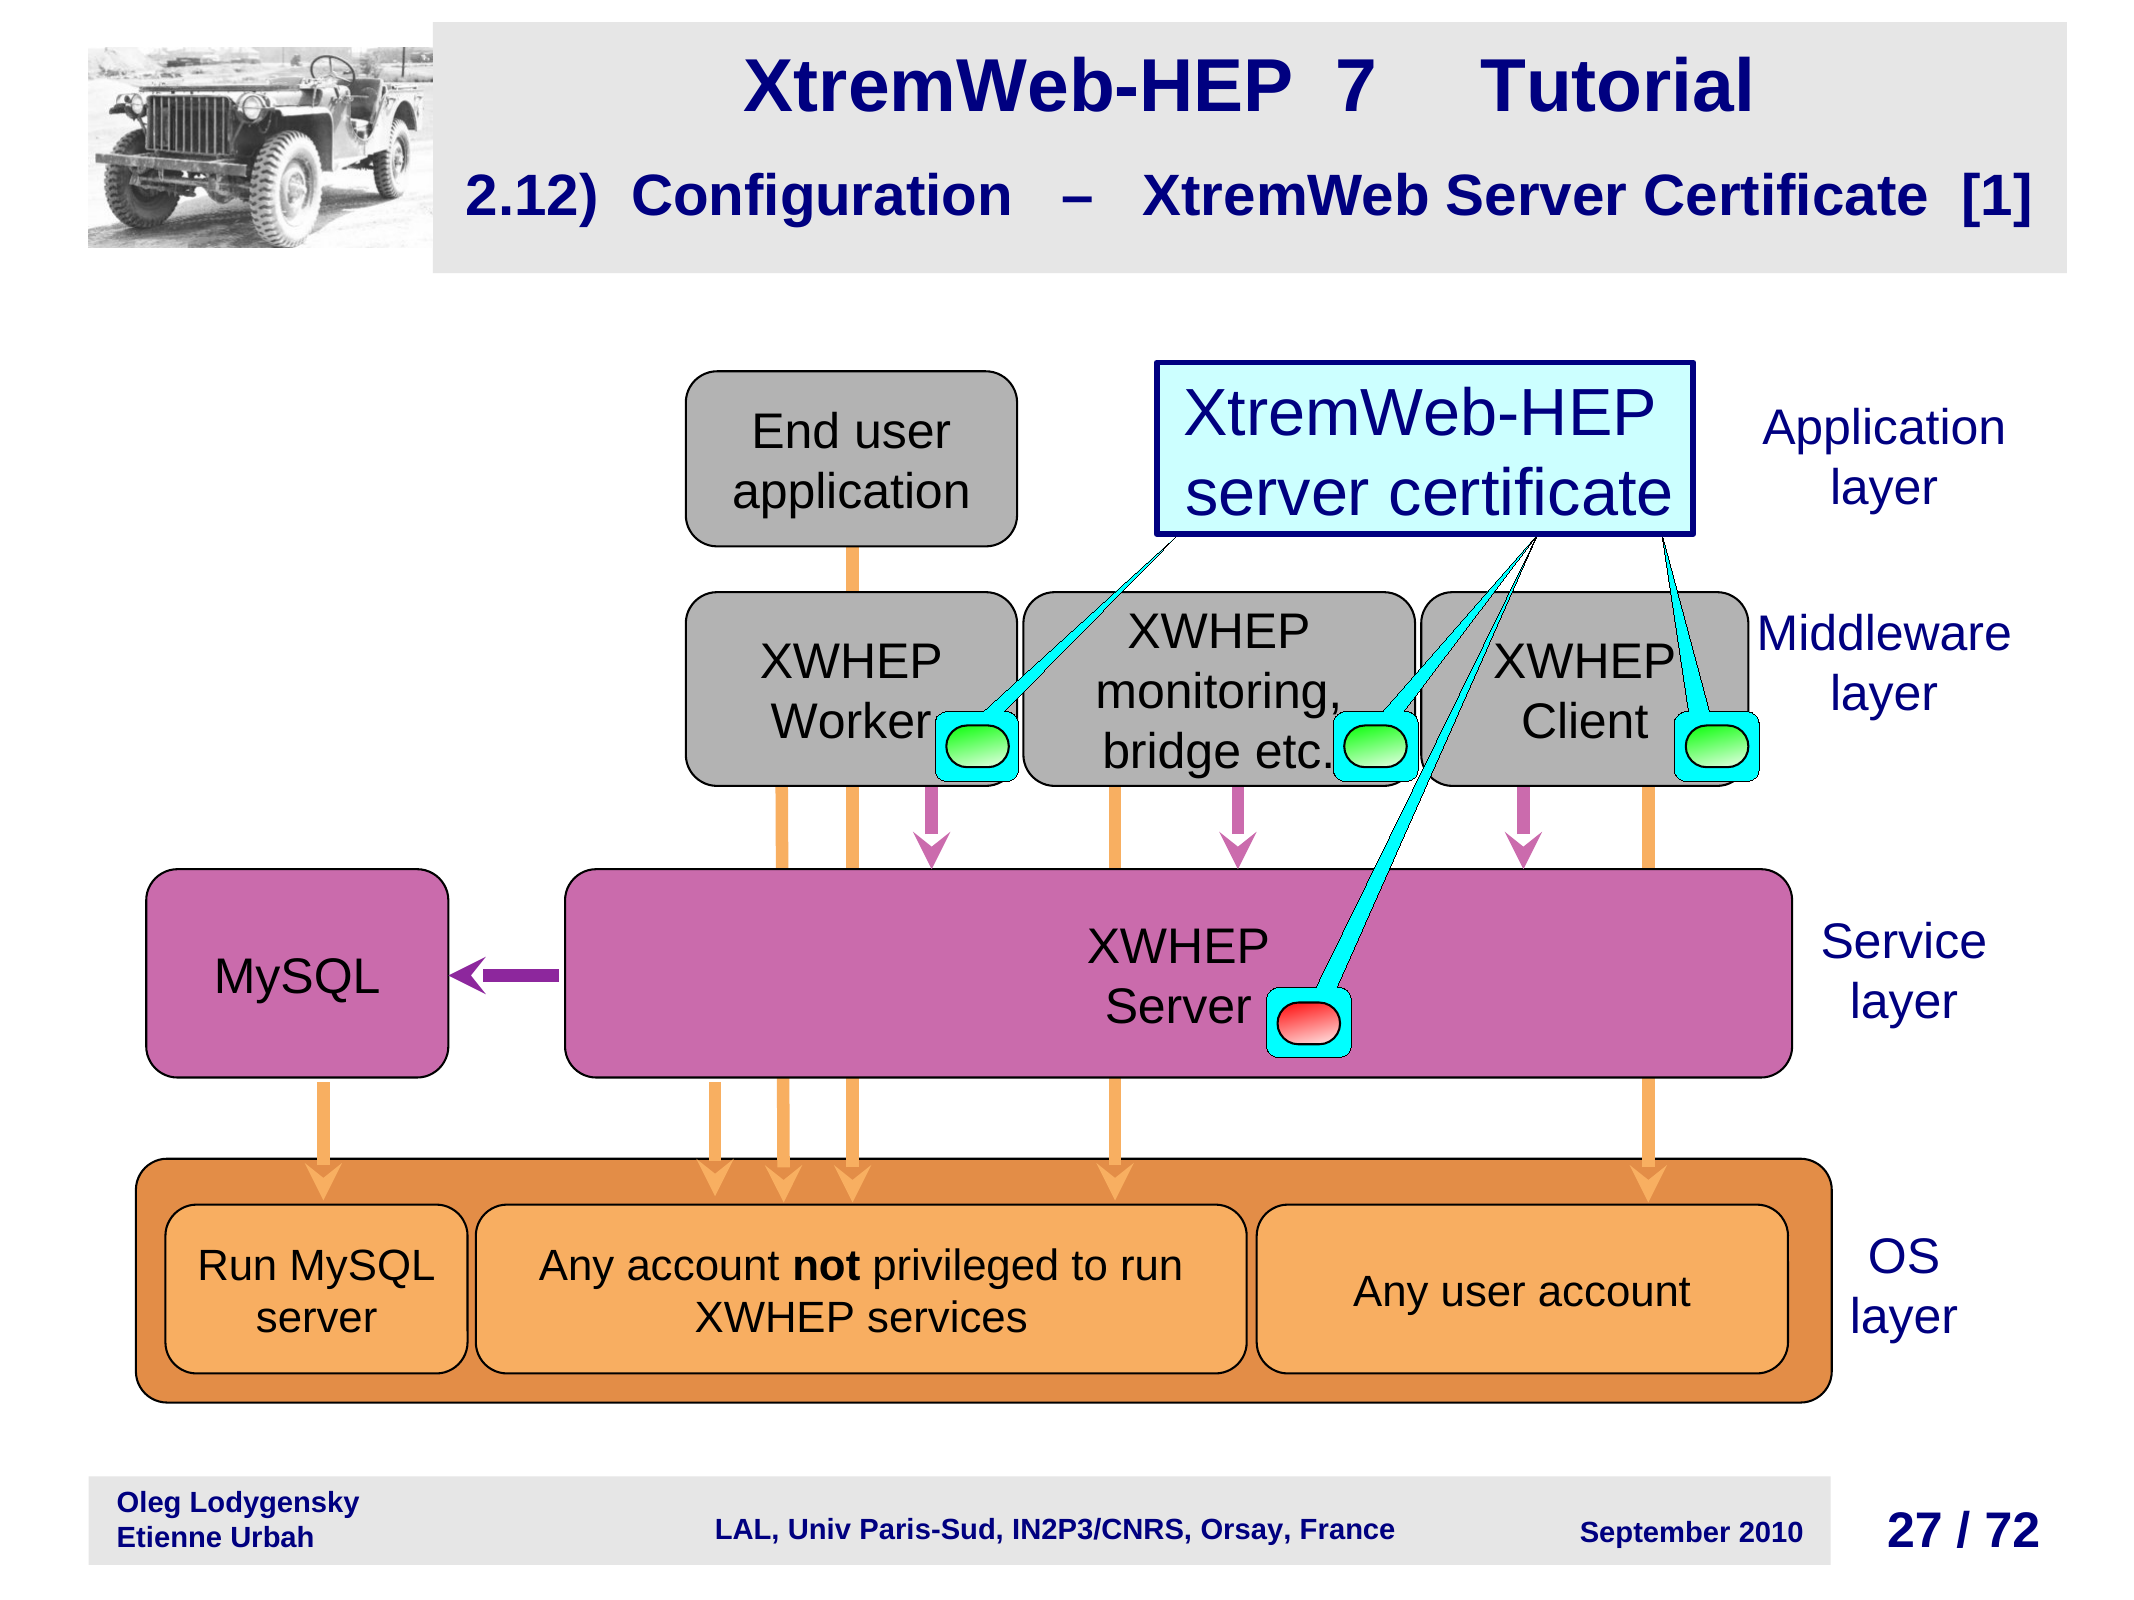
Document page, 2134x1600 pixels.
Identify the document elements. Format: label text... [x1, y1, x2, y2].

text_box [697, 1158, 733, 1172]
text_box Middleware layer [1739, 600, 2038, 732]
text_box Run MySQL server [165, 1204, 468, 1374]
text_box [935, 536, 1177, 782]
text_box MySQL [146, 869, 449, 1078]
picture [88, 47, 433, 248]
text_box XWHEP Client [1421, 592, 1486, 666]
text_box [1266, 534, 1538, 1058]
text_box Service layer [1811, 908, 1997, 1029]
text_box XWHEP Client [1678, 592, 1749, 711]
text_box XWHEP monitoring, bridge etc. [1023, 592, 1113, 674]
text_box XWHEP Server [565, 869, 1793, 1078]
text_box XWHEP Client [1421, 592, 1508, 766]
title 2.12) Configuration – XtremWeb Server Certificate [1] [442, 118, 2067, 266]
text_box XtremWeb-HEP server certificate [1156, 362, 1694, 534]
text_box Application layer [1731, 394, 2038, 526]
text_box OS layer [1840, 1223, 1968, 1344]
text_box [135, 1158, 1832, 1403]
text_box XWHEP Worker [685, 592, 1018, 786]
text_box XWHEP Client [1431, 592, 1733, 786]
text_box XWHEP monitoring, bridge etc. [1023, 592, 1416, 786]
text_box [1661, 534, 1760, 782]
text_box End user application [685, 371, 1018, 547]
text_box Any account not privileged to run XWHEP services [475, 1204, 1247, 1374]
text_box Any user account [1256, 1204, 1789, 1374]
